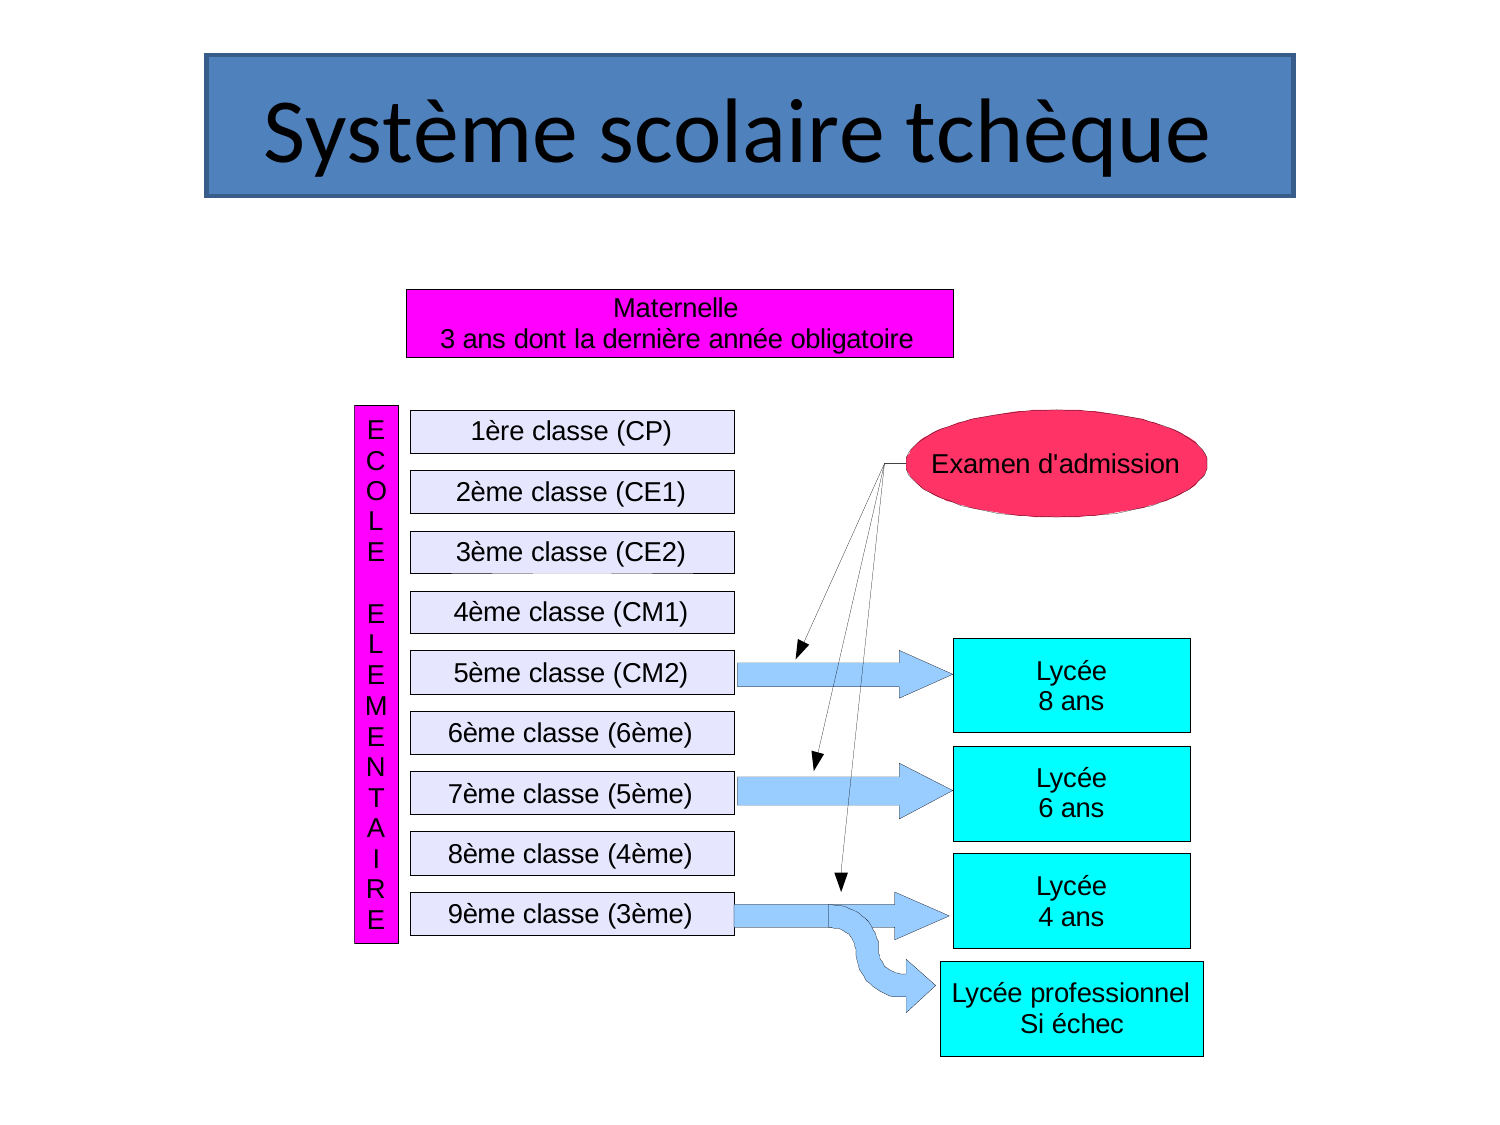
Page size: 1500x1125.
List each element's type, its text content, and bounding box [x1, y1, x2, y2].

title Système scolaire tchèque [100, 42, 1376, 209]
picture [354, 289, 1211, 1059]
